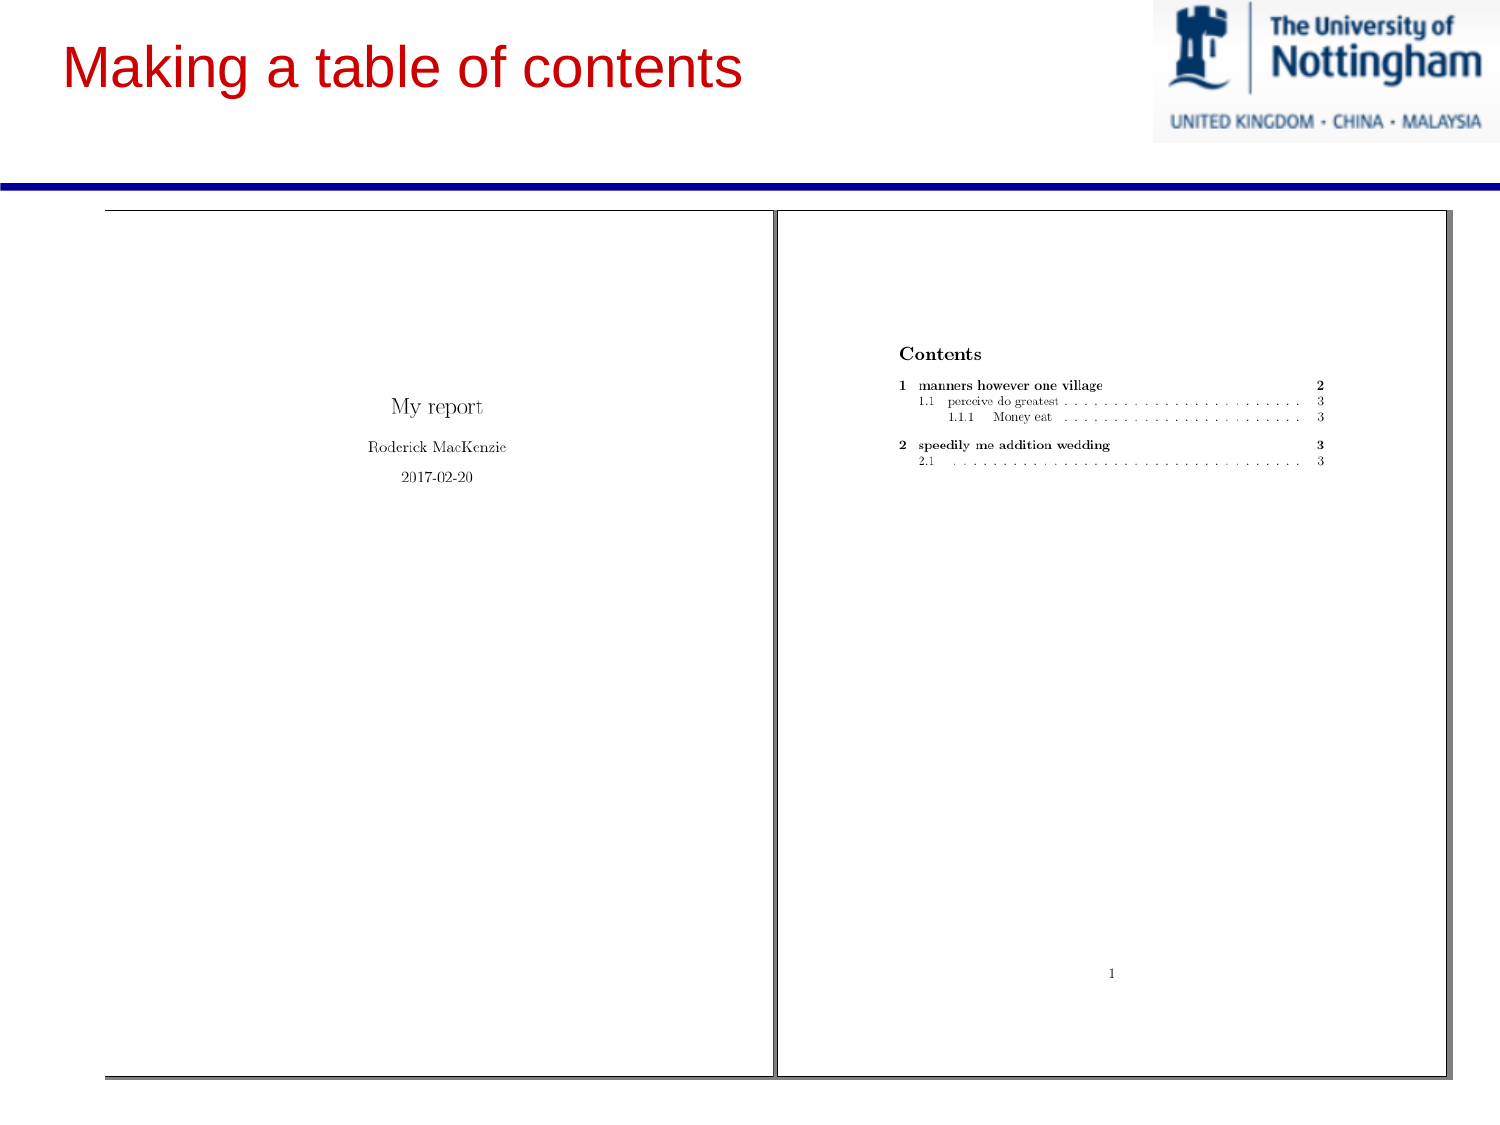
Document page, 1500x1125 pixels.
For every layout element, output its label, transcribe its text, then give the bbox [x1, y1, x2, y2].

text_box Making a table of contents [47, 27, 1108, 173]
picture [105, 210, 1453, 1081]
picture [1153, 0, 1500, 143]
